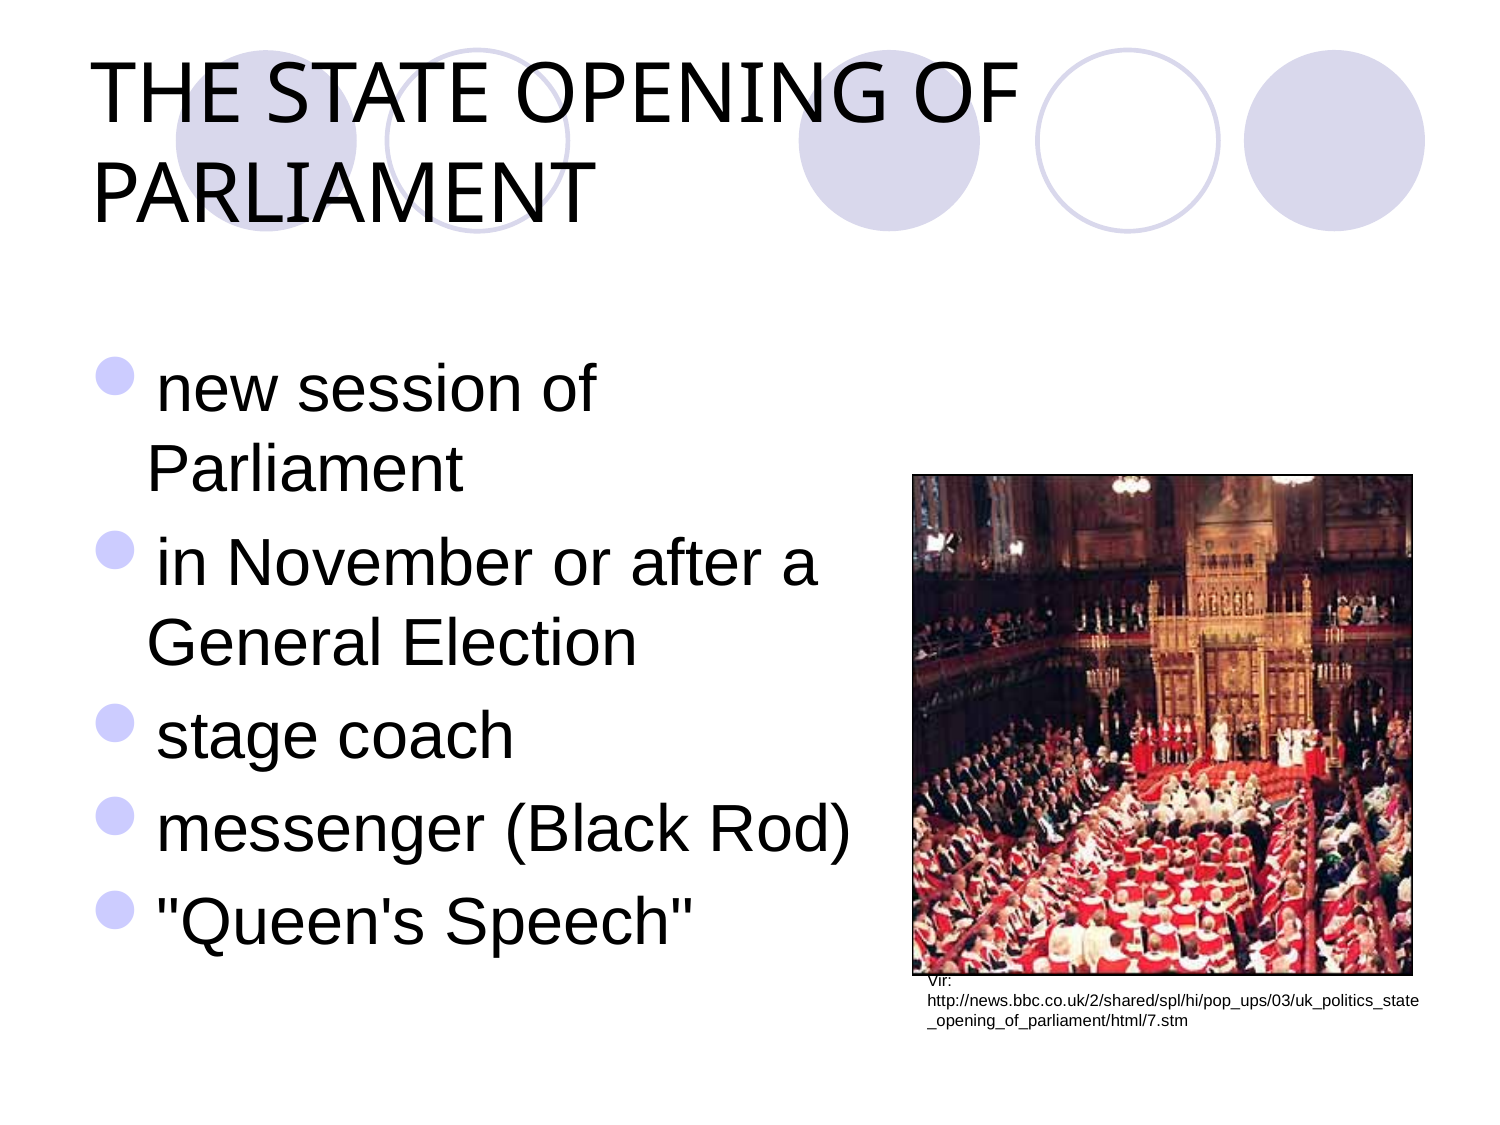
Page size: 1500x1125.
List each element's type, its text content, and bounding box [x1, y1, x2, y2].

title THE STATE OPENING OF PARLIAMENT [75, 45, 1425, 233]
text_box Vir: http://news.bbc.co.uk/2/shared/spl/hi/pop_ups/03/uk_politics_state_opening_of_parliament/html/7.stm [912, 962, 1438, 1038]
text_box [912, 474, 1413, 962]
list new session of Parliament in November or after a General Election stage coach messenger (Black Rod) "Queen's Speech" [75, 337, 913, 1006]
